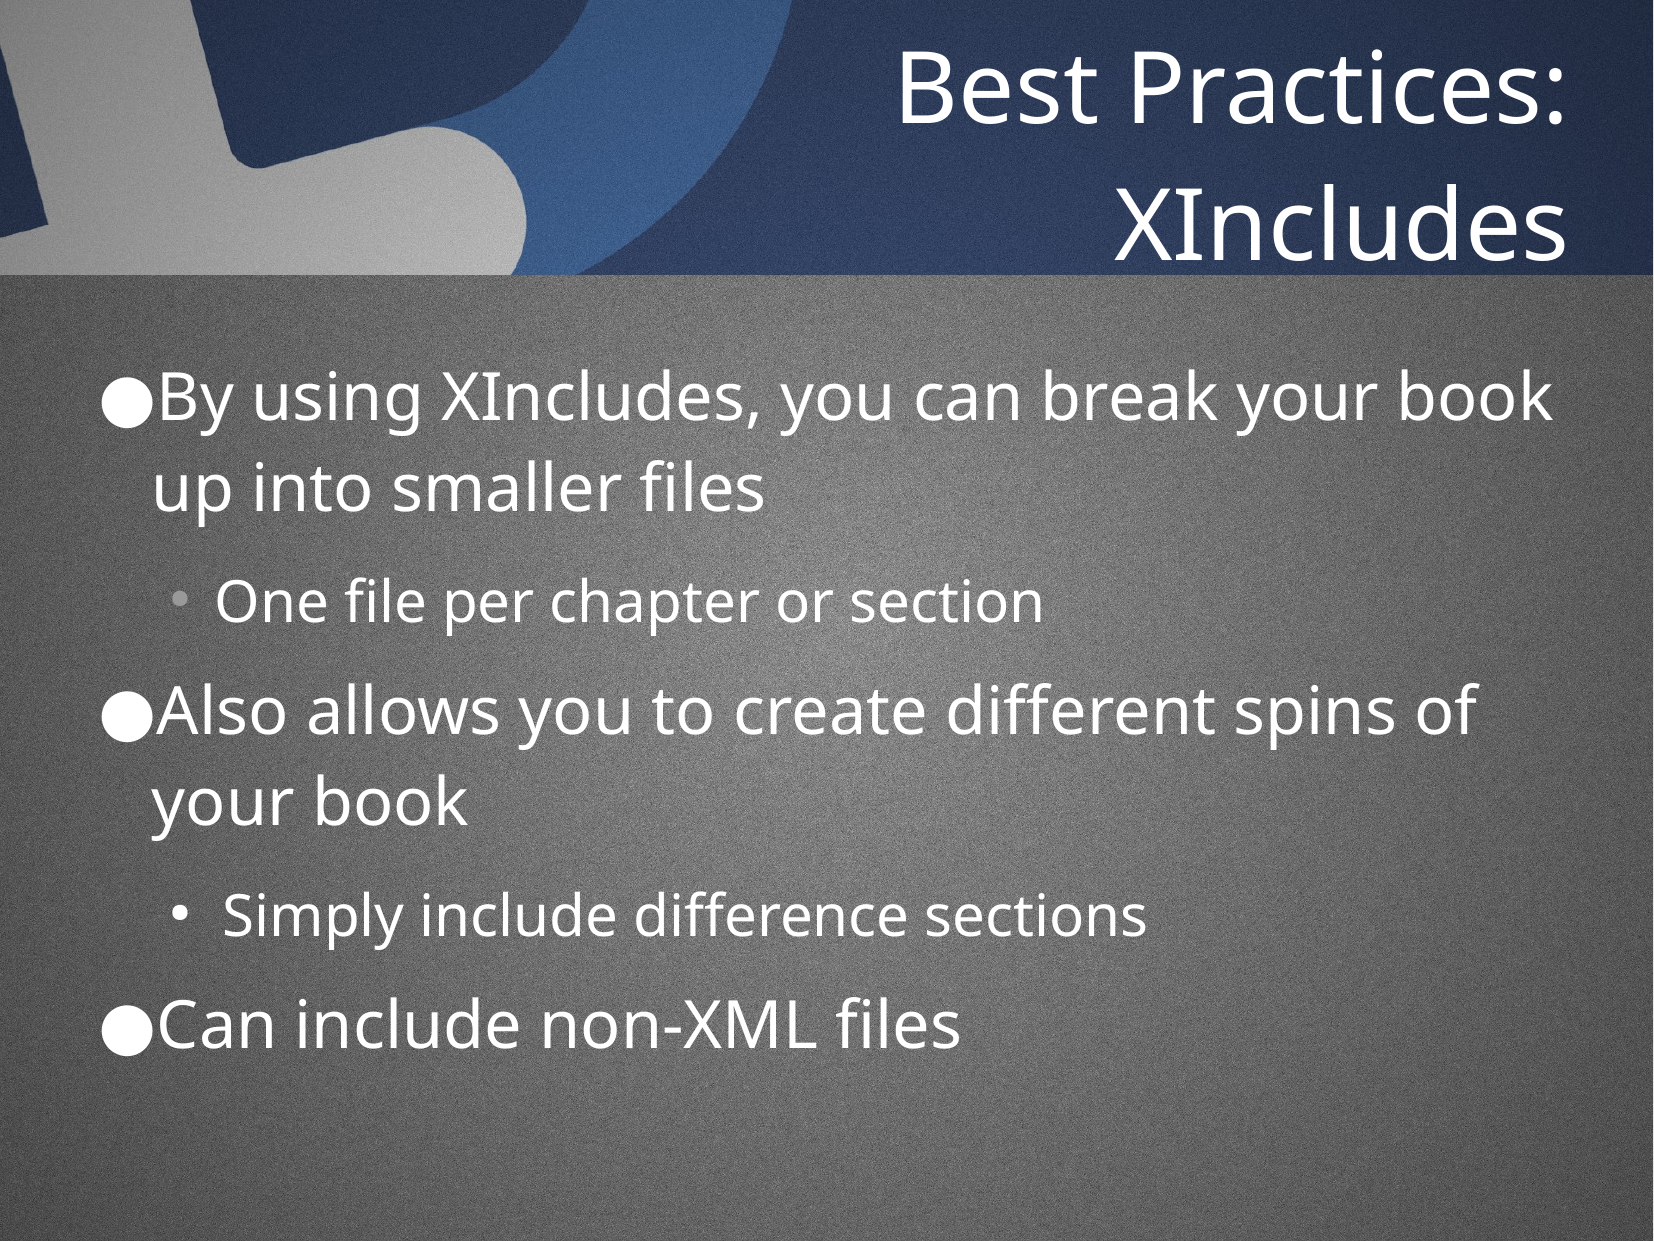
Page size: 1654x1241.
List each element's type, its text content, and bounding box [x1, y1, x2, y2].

list By using XIncludes, you can break your book up into smaller files One file per chapter or section Also allows you to create different spins of your book Simply include difference sections Can include non-XML files [80, 349, 1569, 1078]
title Best Practices: XIncludes [82, 36, 1571, 270]
picture [0, 0, 1654, 1241]
